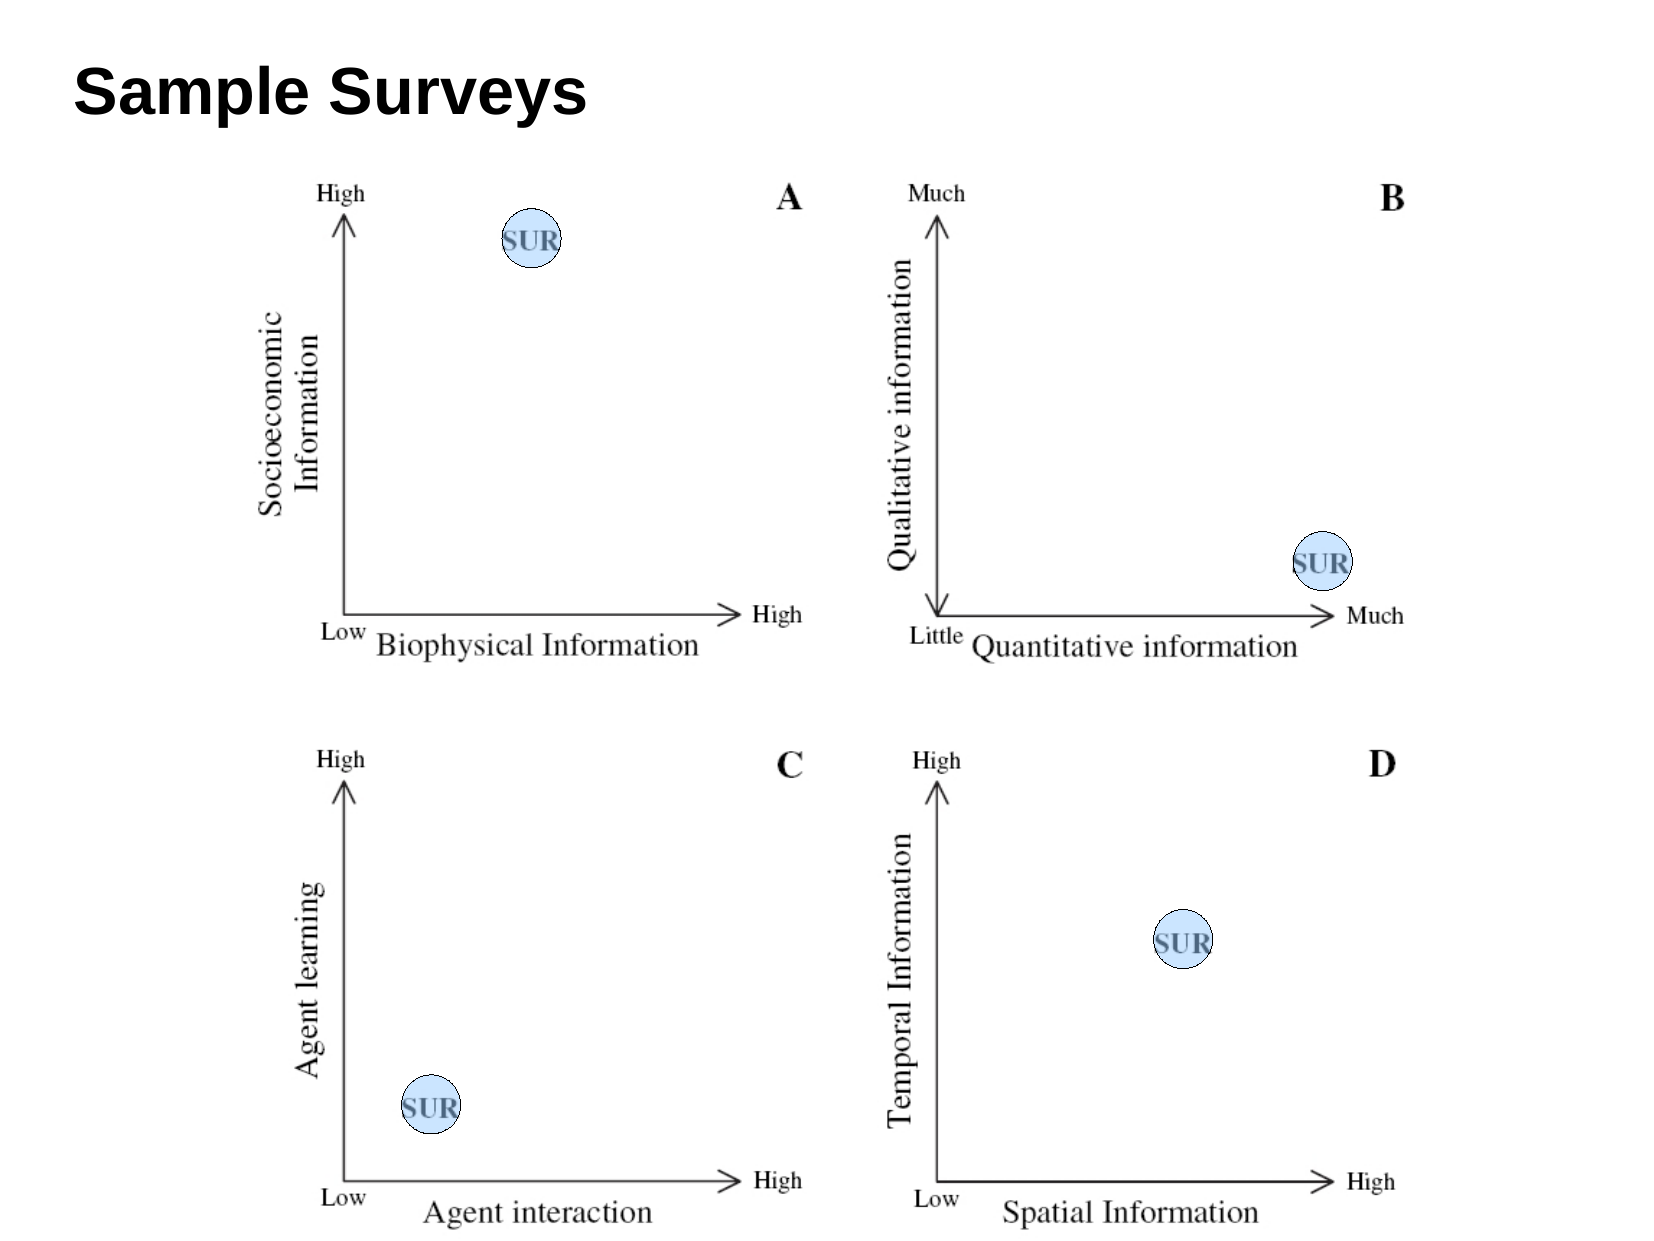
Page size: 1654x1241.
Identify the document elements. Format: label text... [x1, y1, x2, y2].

text_box Sample Surveys [59, 47, 1211, 163]
text_box [501, 208, 562, 268]
text_box [1293, 531, 1353, 591]
picture [231, 155, 1423, 1239]
text_box [1153, 909, 1213, 969]
text_box [401, 1074, 461, 1134]
